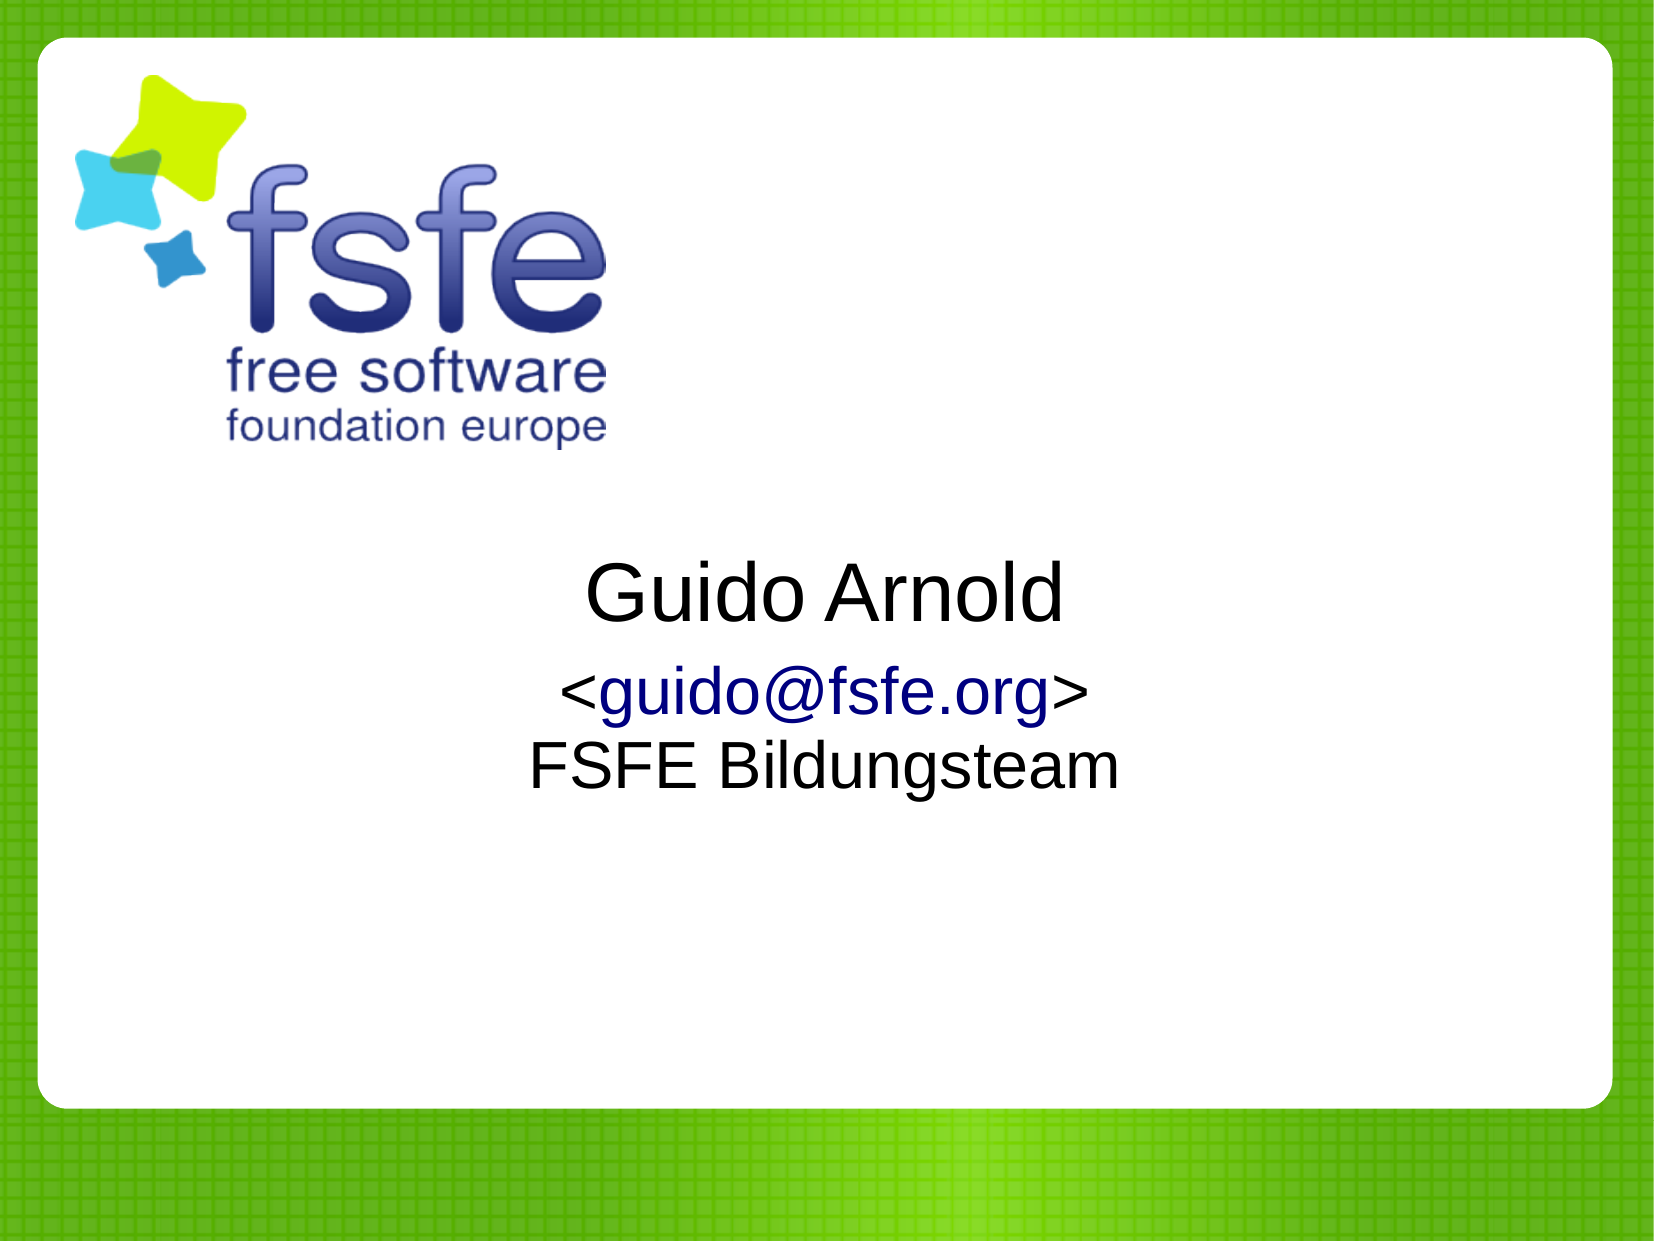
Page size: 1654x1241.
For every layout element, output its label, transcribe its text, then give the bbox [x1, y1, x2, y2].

subtitle Guido Arnold <guido@fsfe.org> FSFE Bildungsteam [112, 450, 1538, 901]
picture [0, 0, 1654, 1241]
